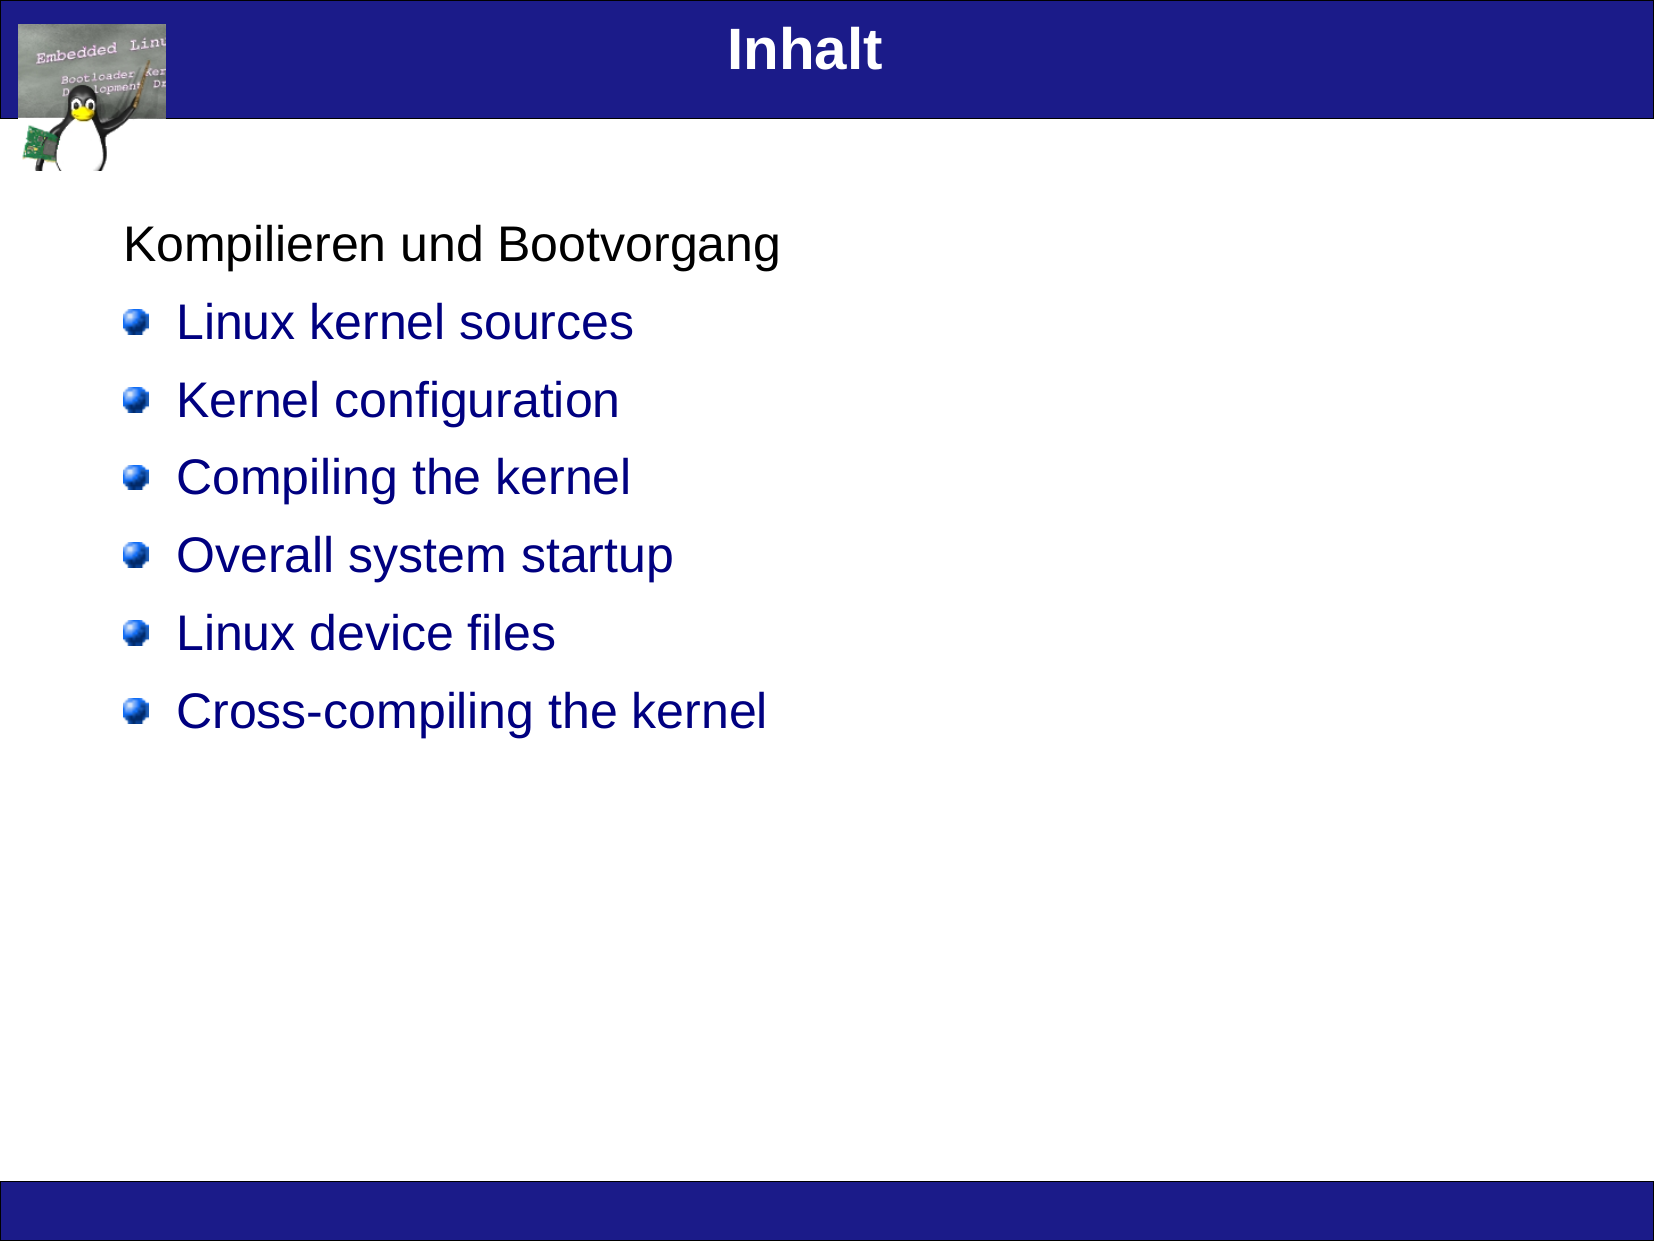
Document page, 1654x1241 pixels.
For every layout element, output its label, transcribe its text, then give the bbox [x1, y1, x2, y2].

list Kompilieren und Bootvorgang Linux kernel sources Kernel configuration Compiling the kernel Overall system startup Linux device files Cross-compiling the kernel [105, 216, 1518, 1070]
picture [18, 24, 166, 171]
title Inhalt [60, 0, 1551, 100]
